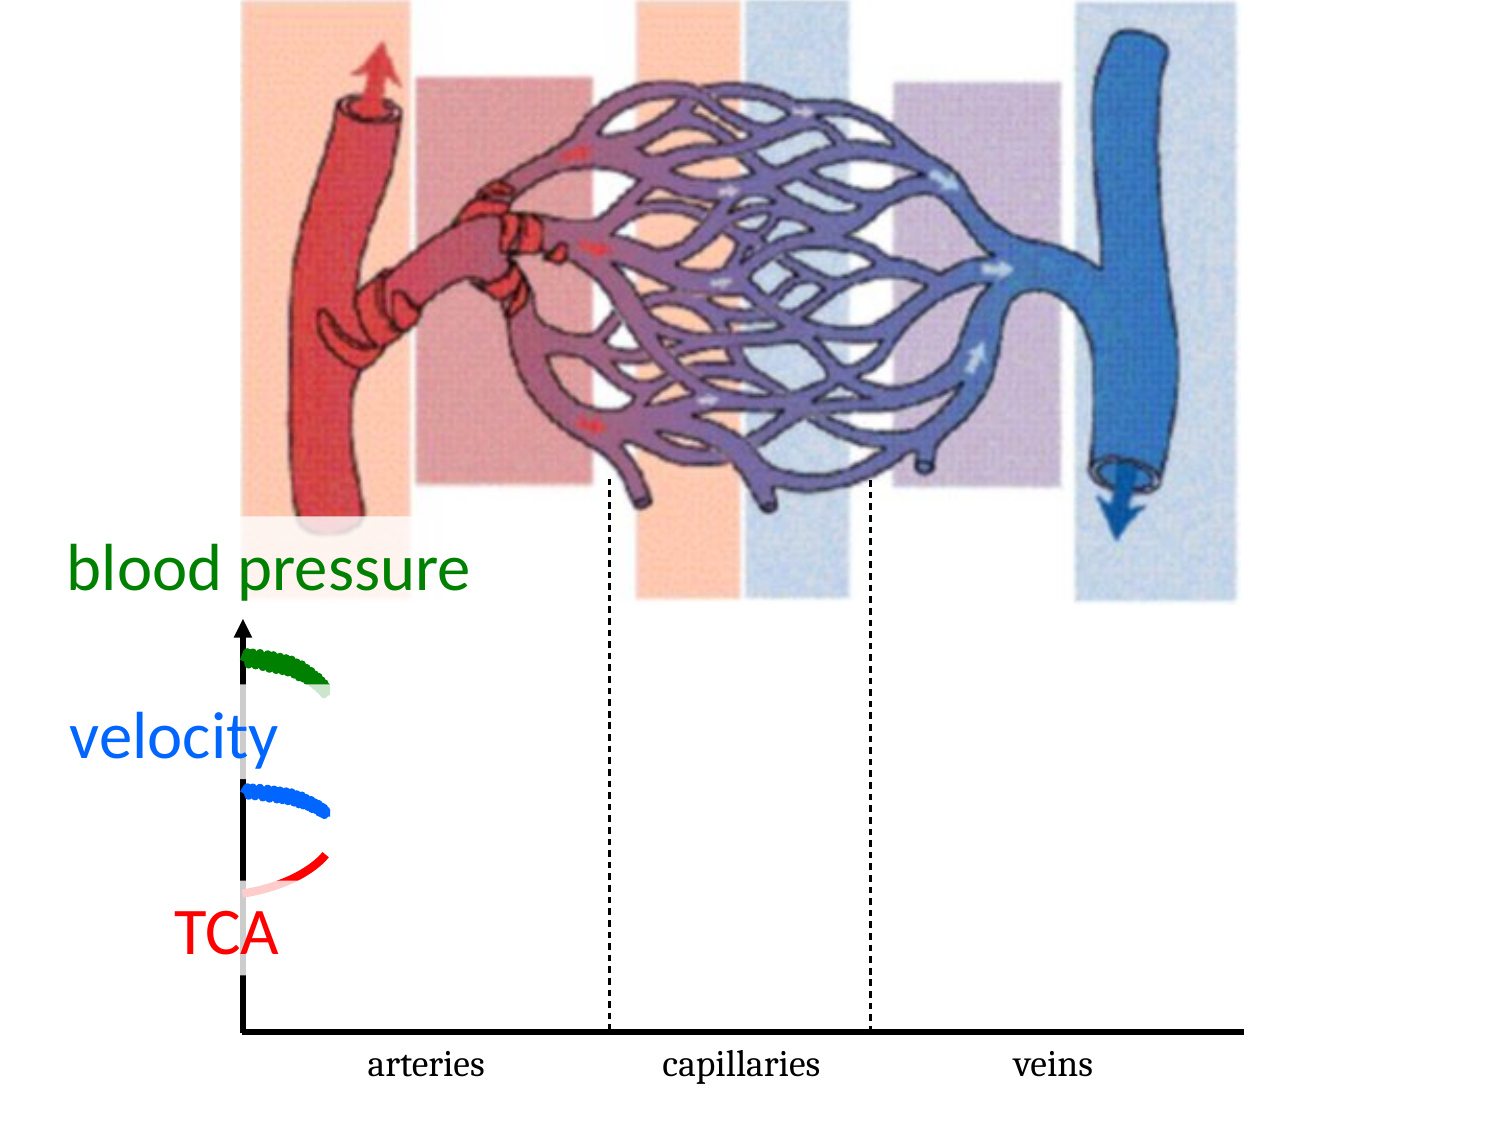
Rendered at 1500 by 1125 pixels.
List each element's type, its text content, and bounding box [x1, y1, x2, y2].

picture [240, 0, 1241, 605]
text_box velocity [15, 684, 335, 780]
text_box TCA [92, 880, 362, 976]
text_box capillaries [558, 1031, 870, 1092]
text_box veins [870, 1031, 1237, 1092]
text_box arteries [242, 1031, 558, 1092]
text_box blood pressure [28, 516, 510, 612]
text_box [0, 0, 1500, 1125]
